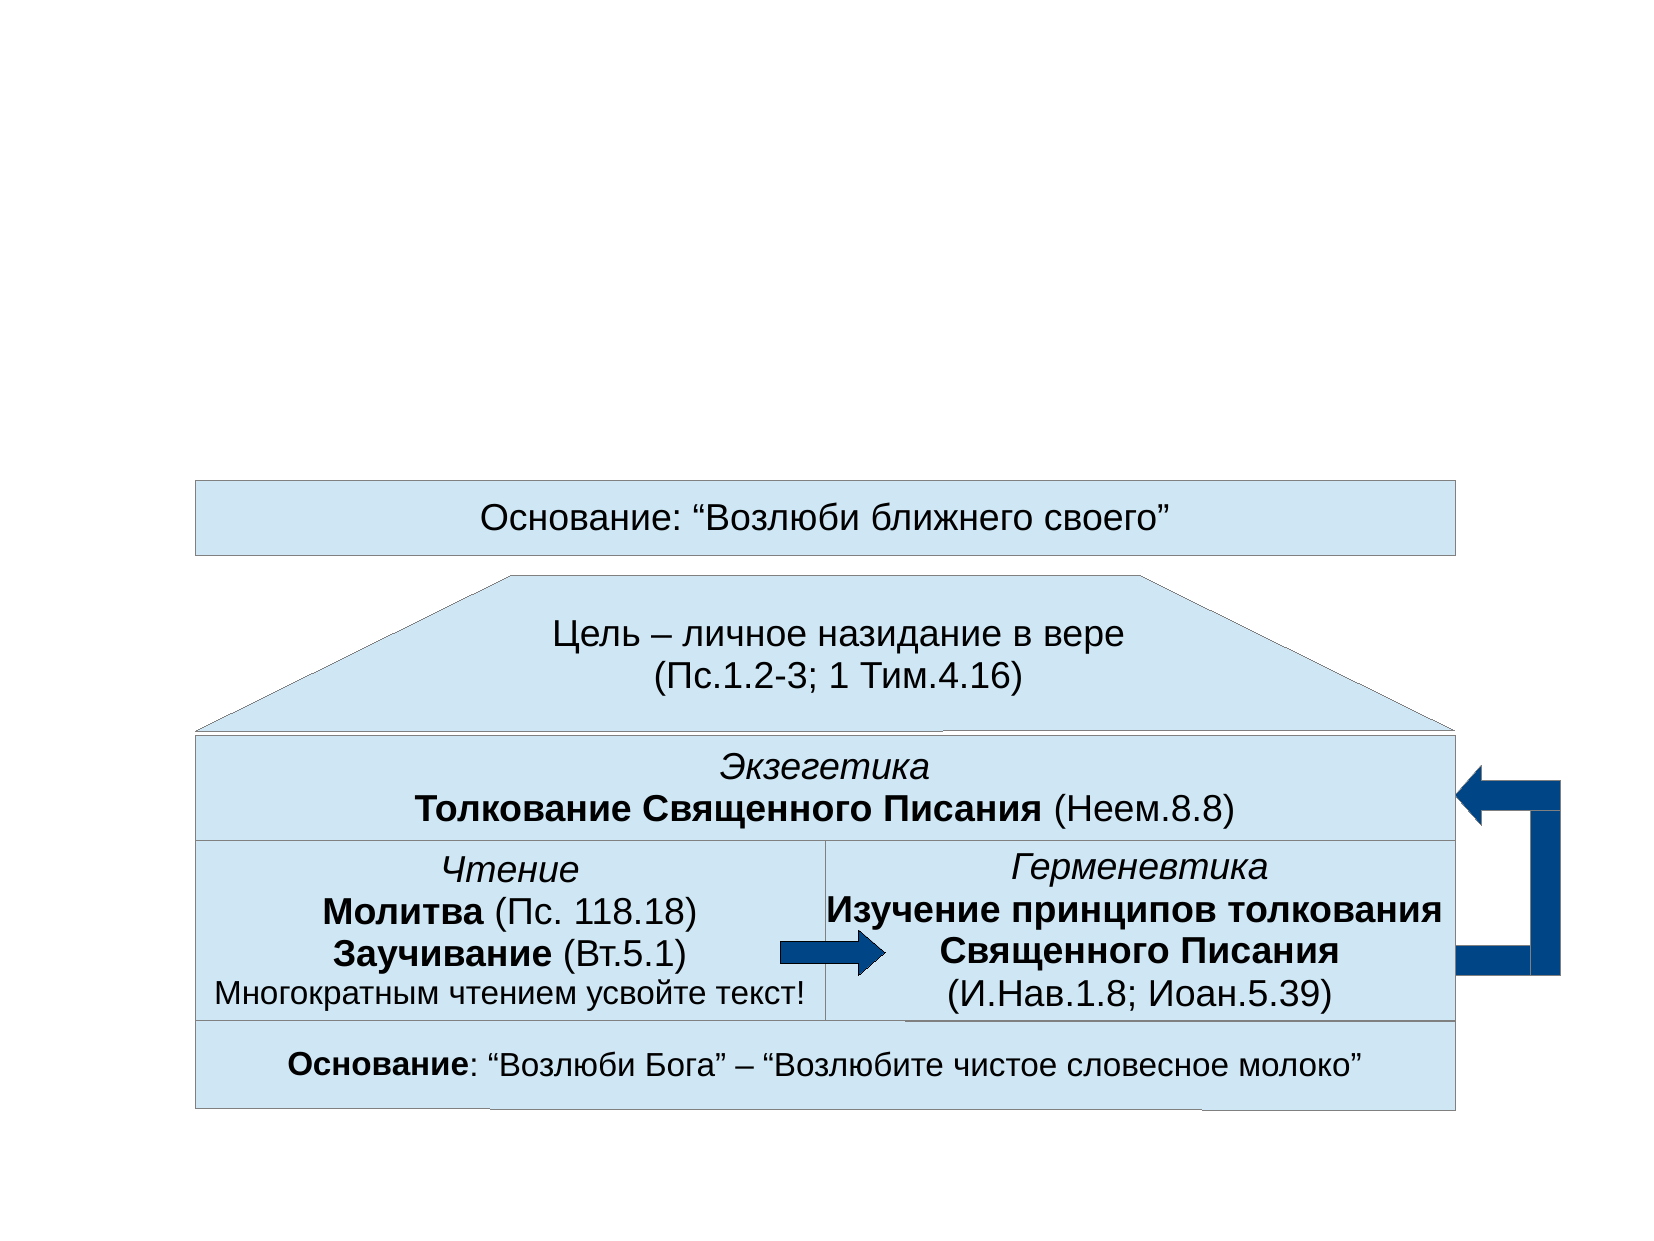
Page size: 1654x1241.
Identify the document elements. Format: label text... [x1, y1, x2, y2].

text_box Основание: “Возлюби ближнего своего” [195, 480, 1456, 556]
text_box [195, 575, 1455, 732]
text_box [780, 930, 886, 976]
text_box [1455, 765, 1561, 976]
text_box Экзегетика Толкование Священного Писания (Неем.8.8) [195, 735, 1456, 841]
text_box Чтение Молитва (Пс. 118.18) Заучивание (Вт.5.1) Многократным чтением усвойте текст! [195, 841, 825, 1021]
text_box Герменевтика Изучение принципов толкования Священного Писания (И.Нав.1.8; Иоан.5.39) [825, 841, 1456, 1021]
text_box Цель – личное назидание в вере (Пс.1.2-3; 1 Тим.4.16) [532, 605, 1146, 705]
text_box Основание: “Возлюби Бога” – “Возлюбите чистое словесное молоко” [195, 1021, 1456, 1111]
